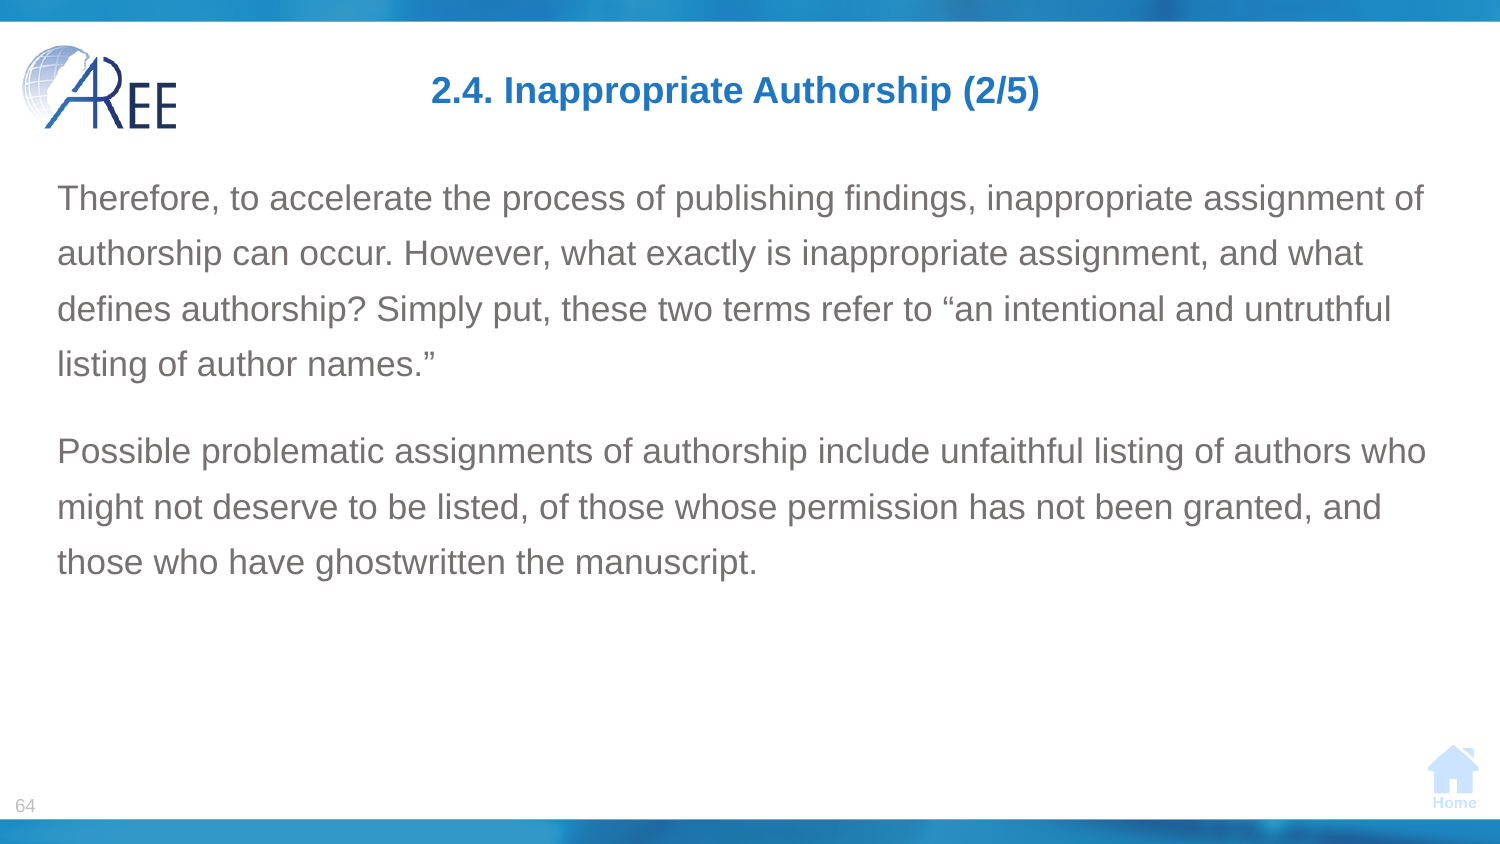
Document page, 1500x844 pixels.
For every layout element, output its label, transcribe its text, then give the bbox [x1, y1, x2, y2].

title 2.4. Inappropriate Authorship (2/5) [415, 63, 1466, 155]
text_box 64 [0, 782, 338, 827]
list Therefore, to accelerate the process of publishing findings, inappropriate assignment of authorship can occur. However, what exactly is inappropriate assignment, and what defines authorship? Simply put, these two terms refer to “an intentional and untruthful listing of author names.” Possible problematic assignments of authorship include unfaithful listing of authors who might not deserve to be listed, of those whose permission has not been granted, and those who have ghostwritten the manuscript. [42, 154, 1465, 783]
